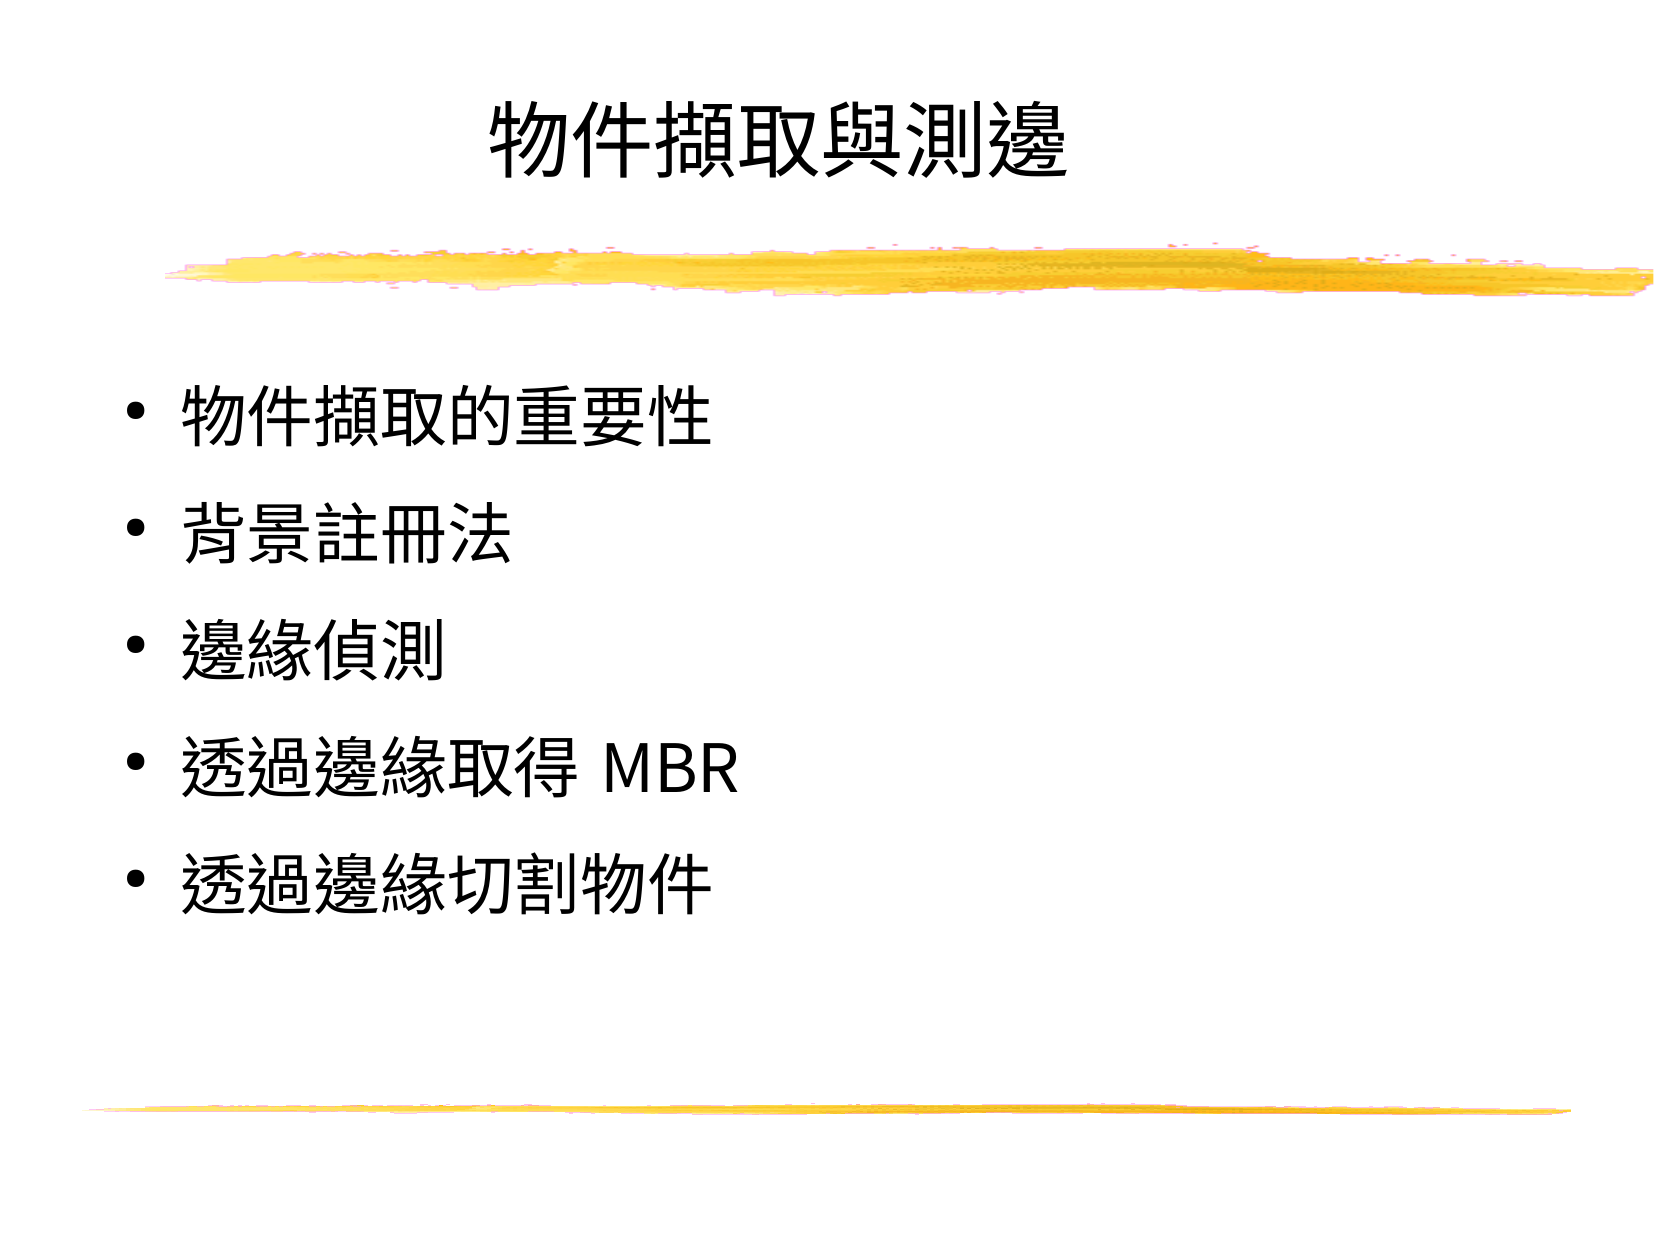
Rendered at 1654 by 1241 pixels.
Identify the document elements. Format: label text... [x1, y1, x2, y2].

list 物件擷取的重要性 背景註冊法 邊緣偵測 透過邊緣取得MBR 透過邊緣切割物件 [124, 358, 1530, 1103]
title 物件擷取與測邊 [76, 28, 1482, 235]
picture [82, 1102, 1571, 1117]
picture [165, 237, 1654, 308]
